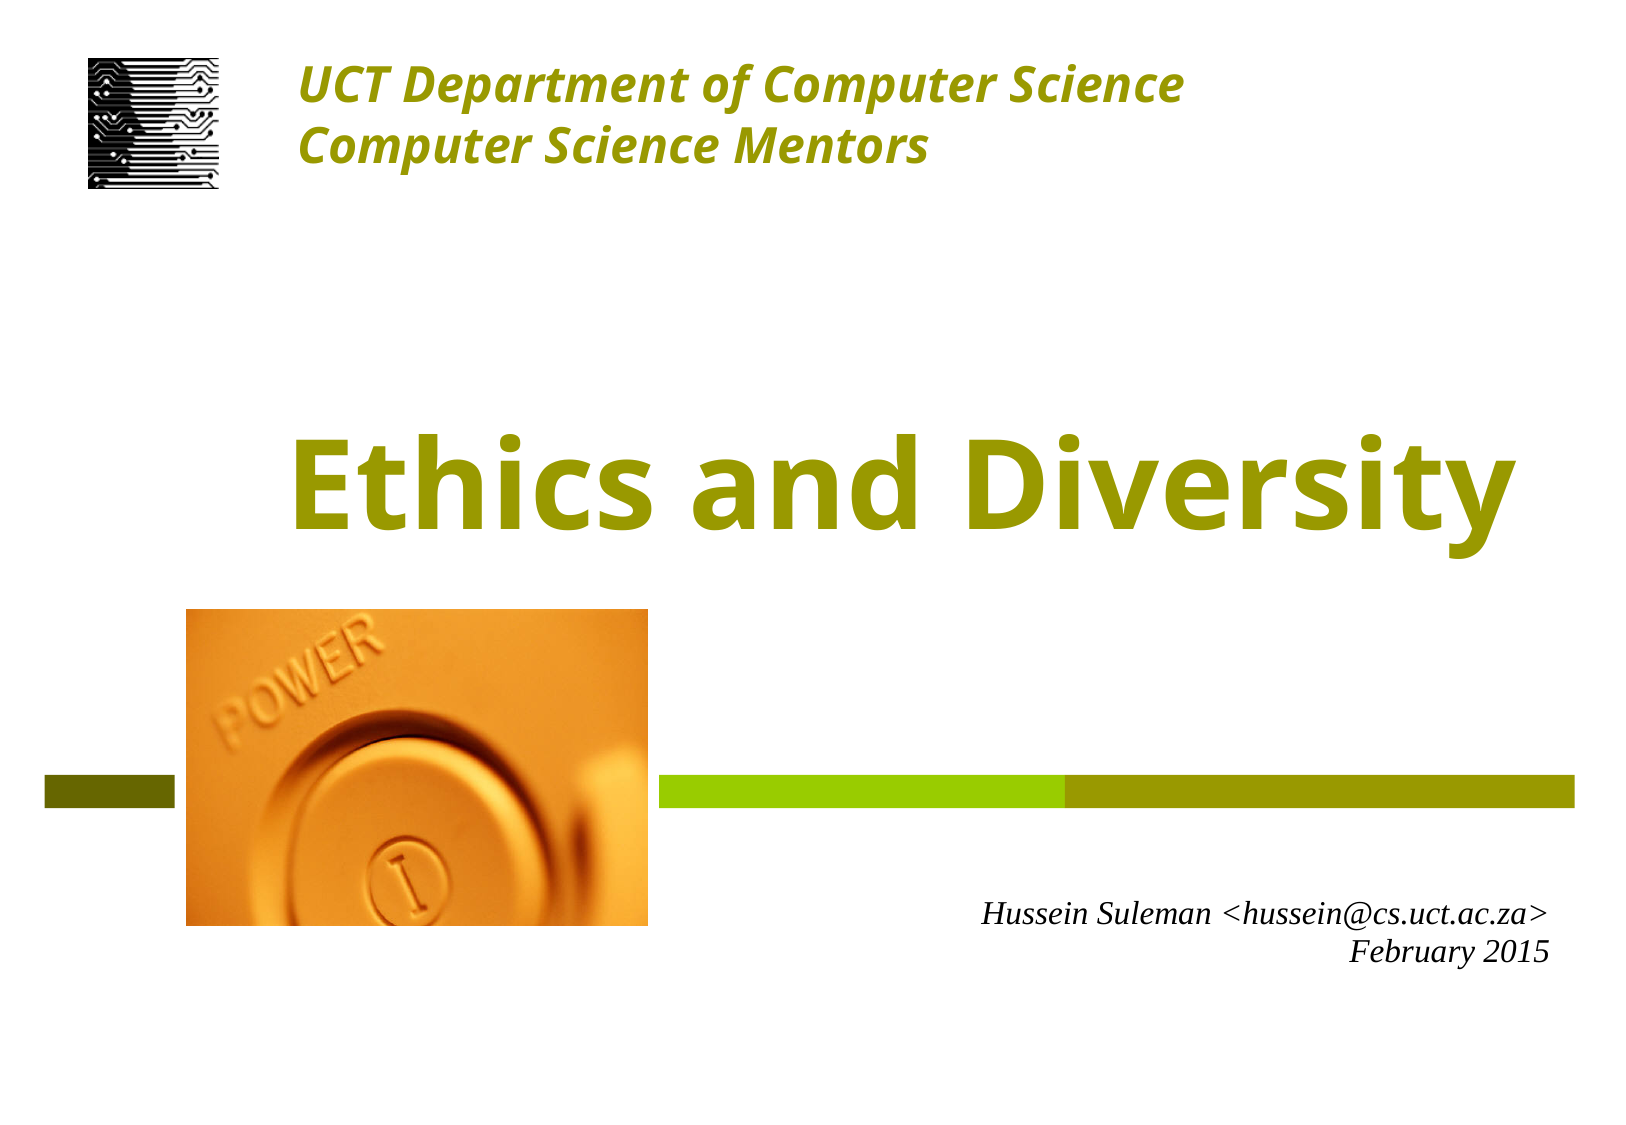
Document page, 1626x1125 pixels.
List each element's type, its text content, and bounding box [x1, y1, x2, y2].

text_box [174, 597, 659, 941]
picture [186, 609, 648, 926]
text_box UCT Department of Computer Science Computer Science Mentors [283, 70, 1359, 178]
title Ethics and Diversity [206, 258, 1533, 574]
picture [88, 58, 219, 189]
subtitle Hussein Suleman <hussein@cs.uct.ac.za> February 2015 [741, 893, 1566, 1049]
